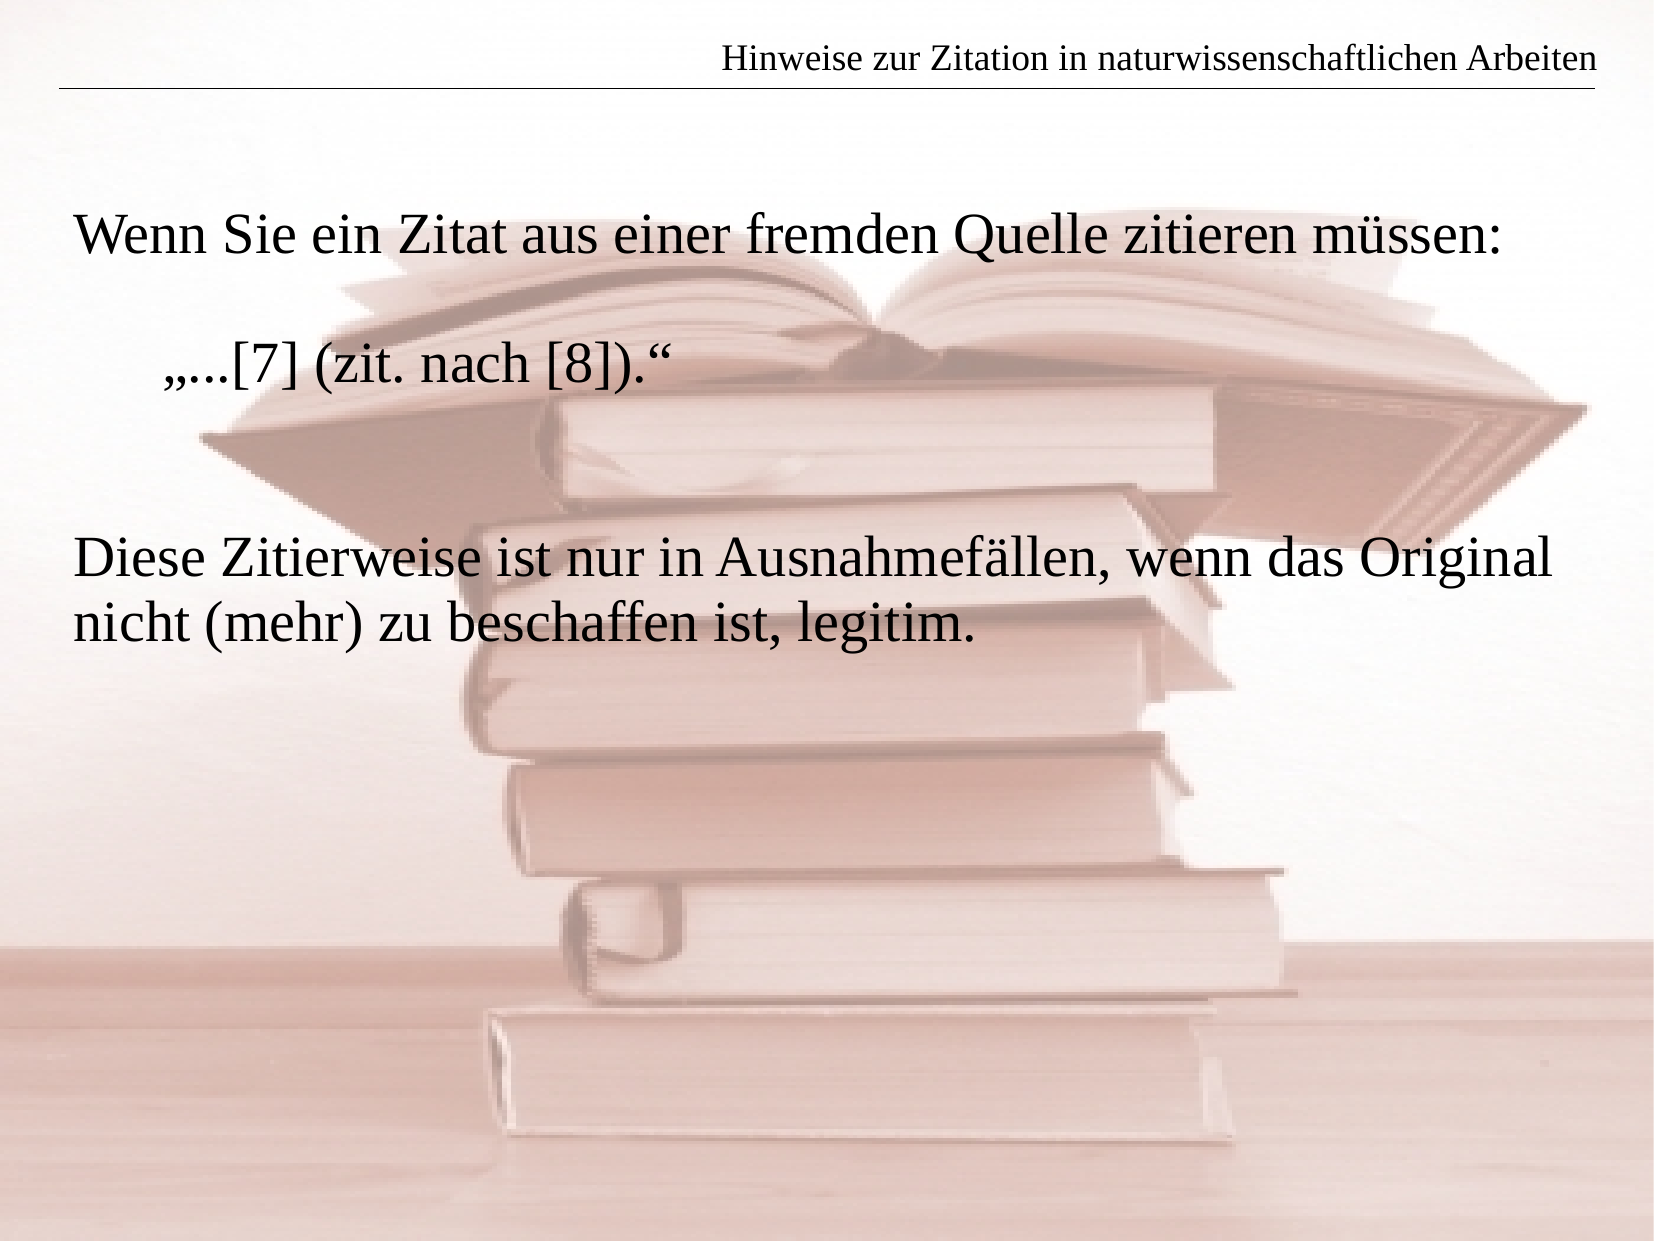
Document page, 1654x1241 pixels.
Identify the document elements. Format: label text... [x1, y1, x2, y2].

picture [0, 0, 1654, 1241]
text_box Hinweise zur Zitation in naturwissenschaftlichen Arbeiten [578, 29, 1613, 89]
text_box Wenn Sie ein Zitat aus einer fremden Quelle zitieren müssen: „...[7] (zit. nach [8]).“ Diese Zitierweise ist nur in Ausnahmefällen, wenn das Original nicht (mehr) zu beschaffen ist, legitim. [59, 129, 1595, 751]
